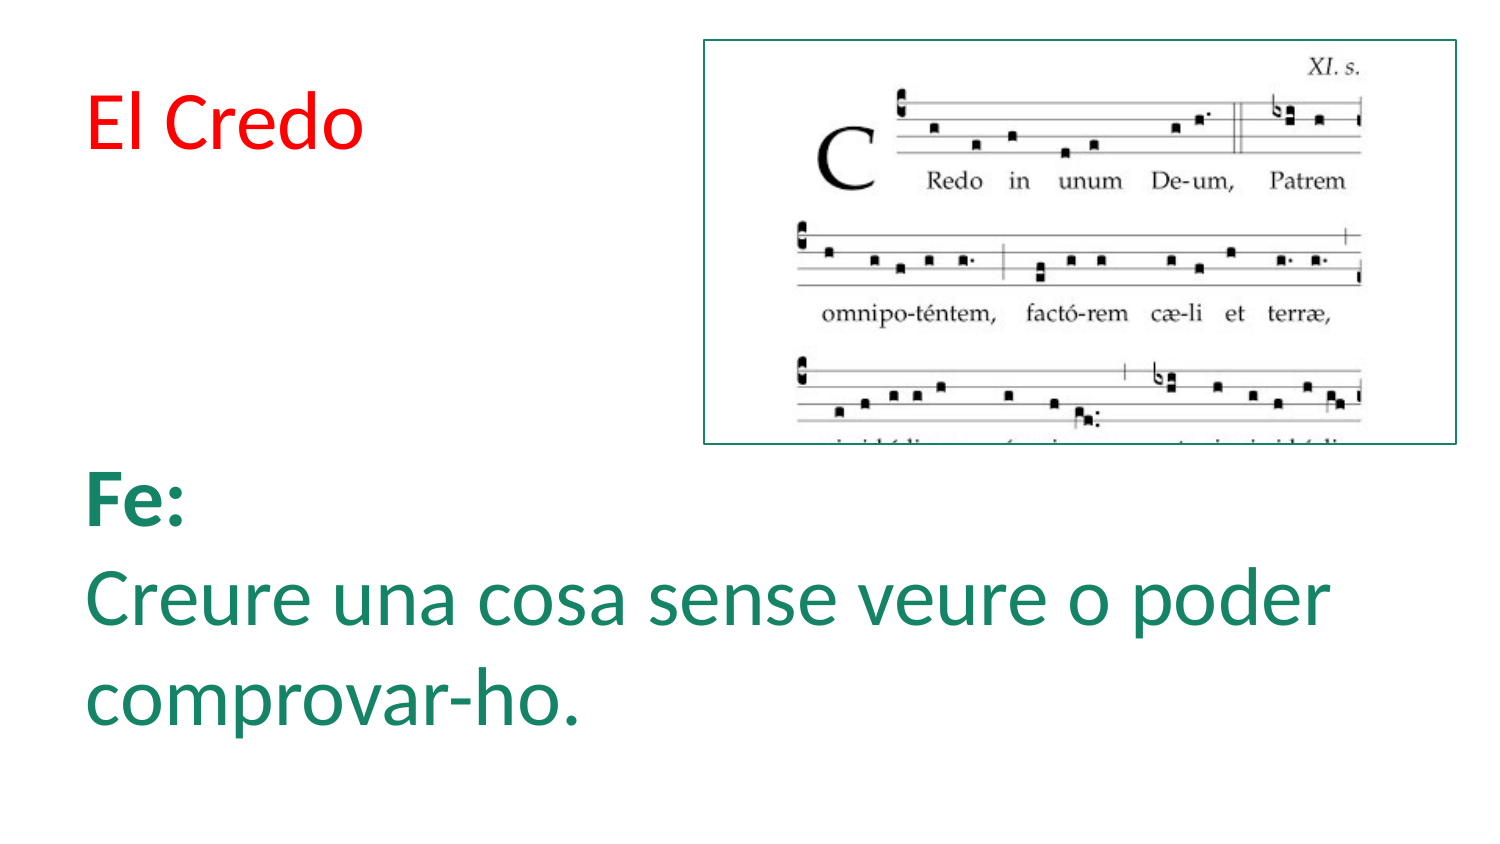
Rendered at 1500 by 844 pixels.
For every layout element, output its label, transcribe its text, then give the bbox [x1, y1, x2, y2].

text_box Fe: Creure una cosa sense veure o poder comprovar-ho. [70, 435, 1453, 750]
text_box El Credo [70, 58, 638, 158]
picture [705, 41, 1456, 443]
